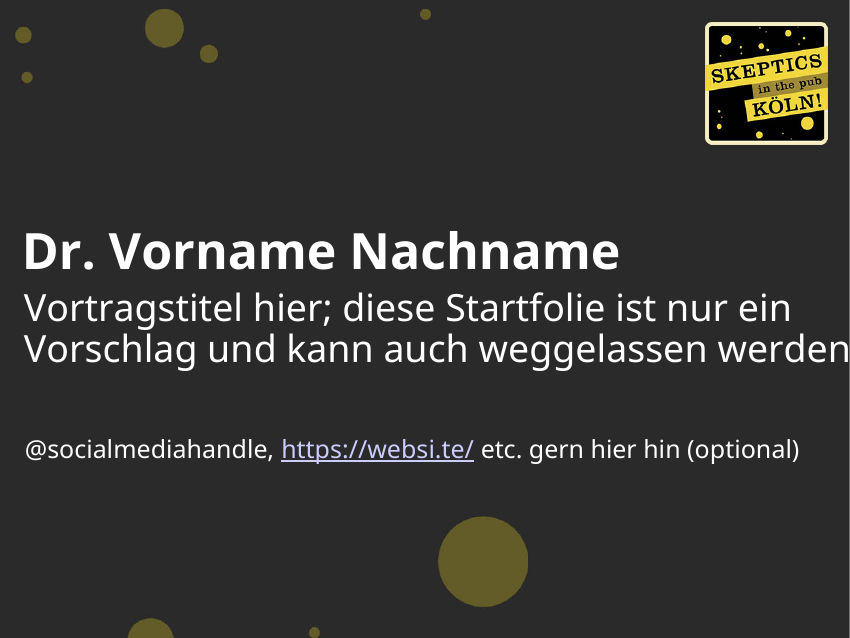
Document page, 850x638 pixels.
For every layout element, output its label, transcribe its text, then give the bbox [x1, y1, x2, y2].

picture [0, 0, 850, 638]
text_box @socialmediahandle, https://websi.te/ etc. gern hier hin (optional) [17, 426, 808, 473]
text_box Dr. Vorname Nachname [14, 217, 629, 289]
text_box Vortragstitel hier; diese Startfolie ist nur ein Vorschlag und kann auch weggelassen werden. [16, 280, 850, 379]
